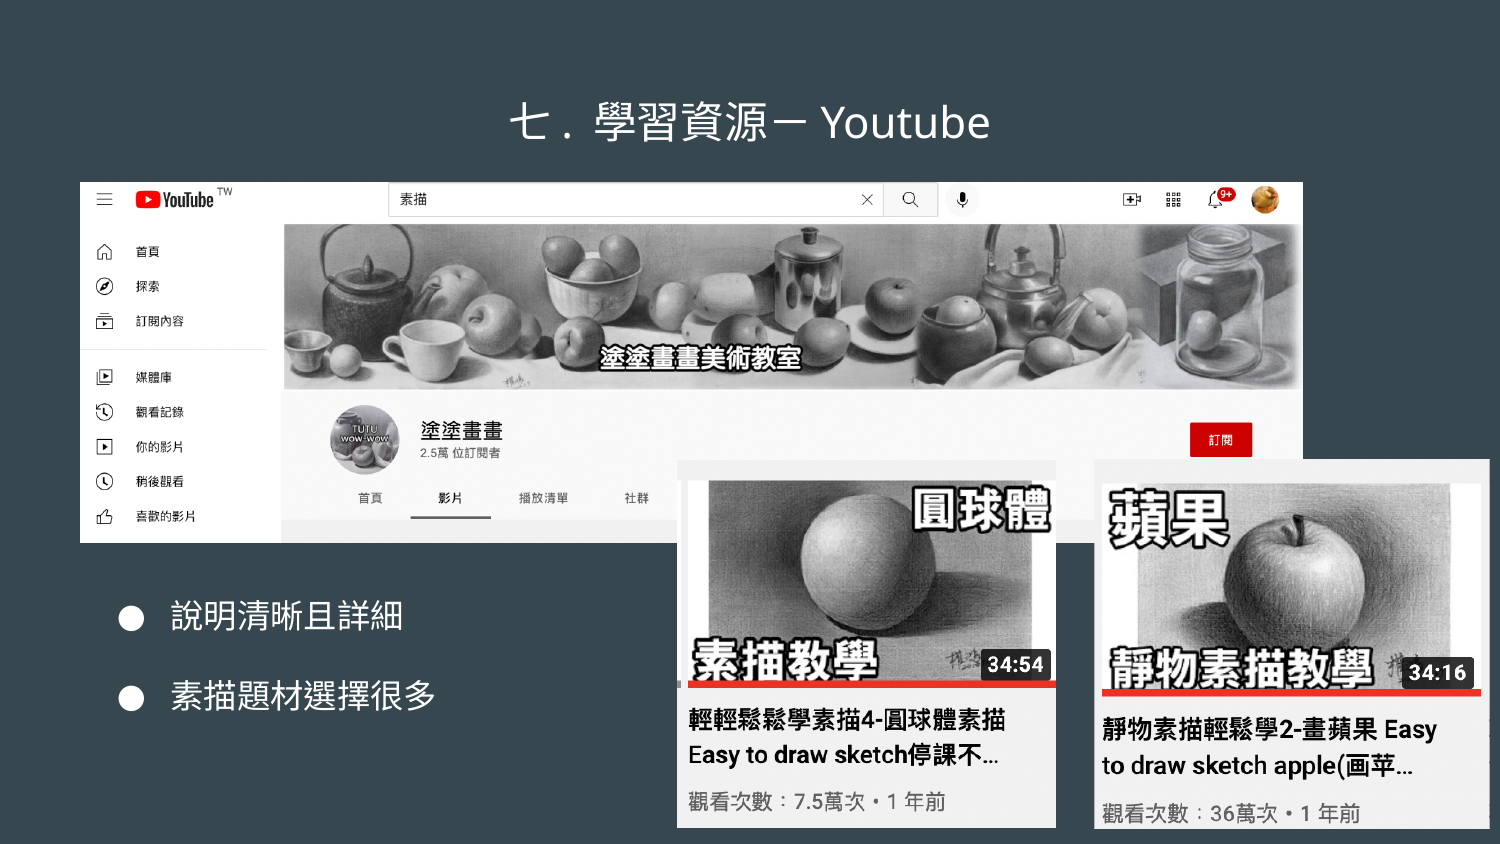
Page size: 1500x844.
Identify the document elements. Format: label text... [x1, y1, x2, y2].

picture [80, 182, 1490, 829]
title 七. 學習資源－Youtube [51, 72, 1449, 167]
text_box 說明清晰且詳細 素描題材選擇很多 [80, 580, 639, 731]
